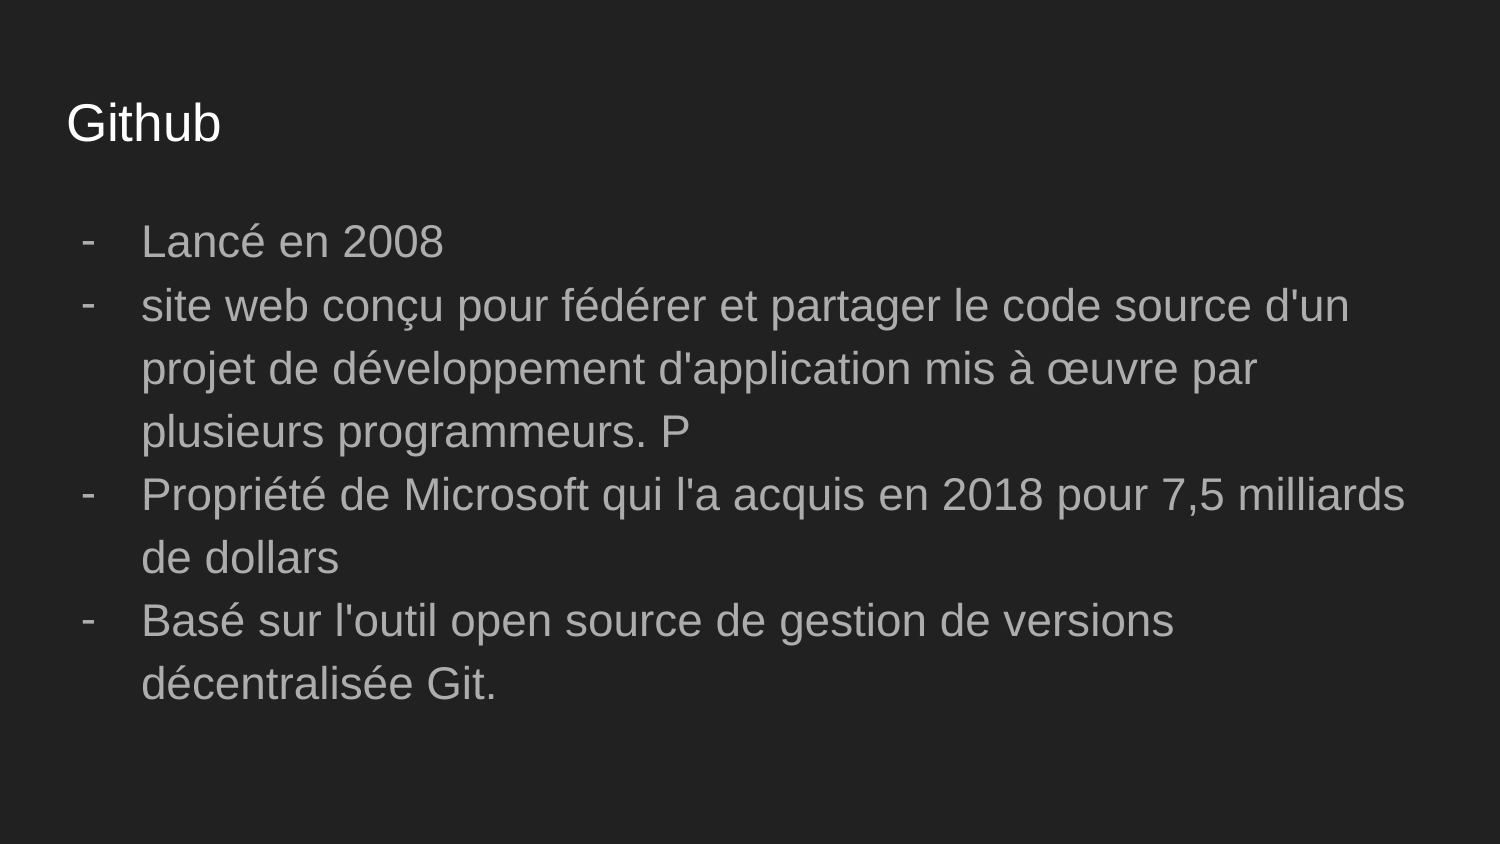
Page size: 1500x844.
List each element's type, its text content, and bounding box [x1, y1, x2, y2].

list Lancé en 2008 site web conçu pour fédérer et partager le code source d'un projet de développement d'application mis à œuvre par plusieurs programmeurs. P Propriété de Microsoft qui l'a acquis en 2018 pour 7,5 milliards de dollars Basé sur l'outil open source de gestion de versions décentralisée Git. [51, 189, 1449, 750]
title Github [51, 72, 1449, 167]
